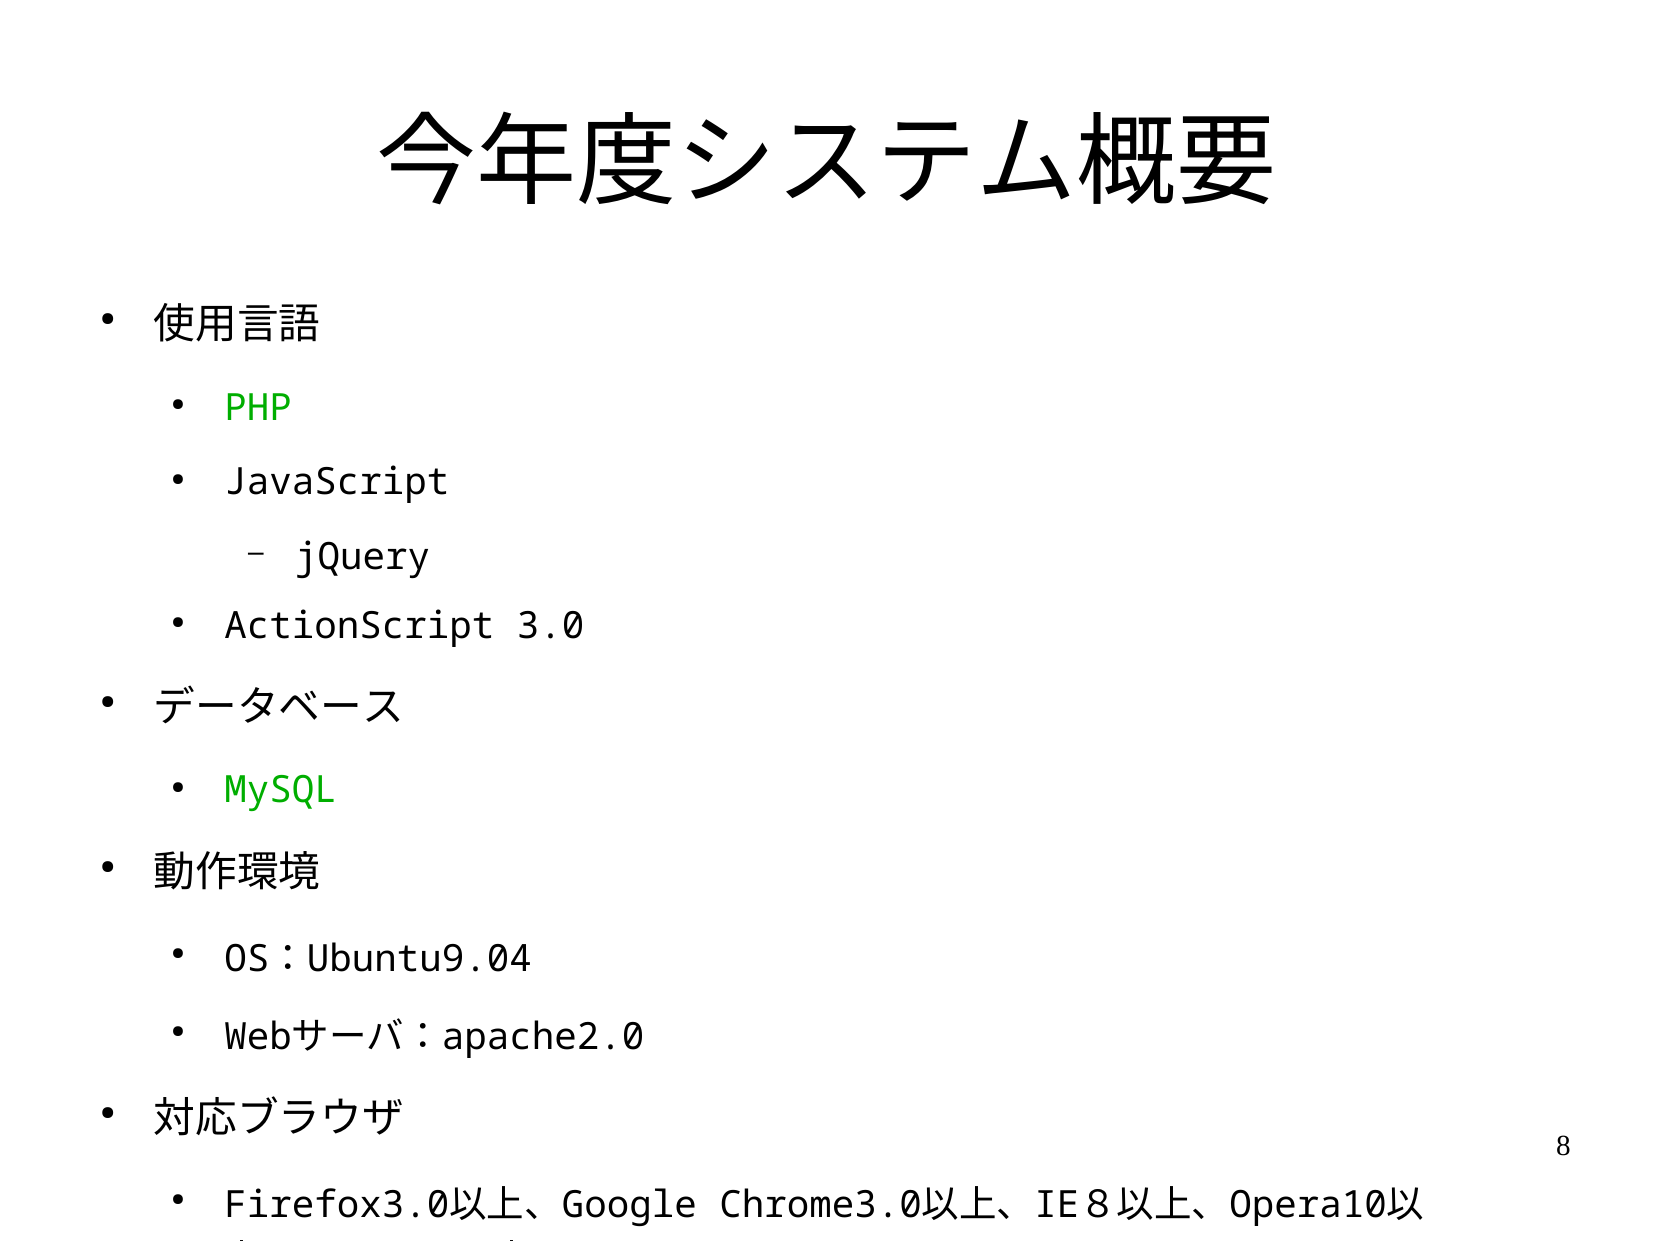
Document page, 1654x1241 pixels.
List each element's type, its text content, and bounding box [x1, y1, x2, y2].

list 使用言語 PHP JavaScript jQuery ActionScript 3.0 データベース MySQL 動作環境 OS：Ubuntu9.04 Webサーバ：apache2.0 対応ブラウザ Firefox3.0以上、Google Chrome3.0以上、IE８以上、Opera10以上、Safari4以上 [82, 290, 1625, 1094]
title 今年度システム概要 [82, 49, 1571, 257]
